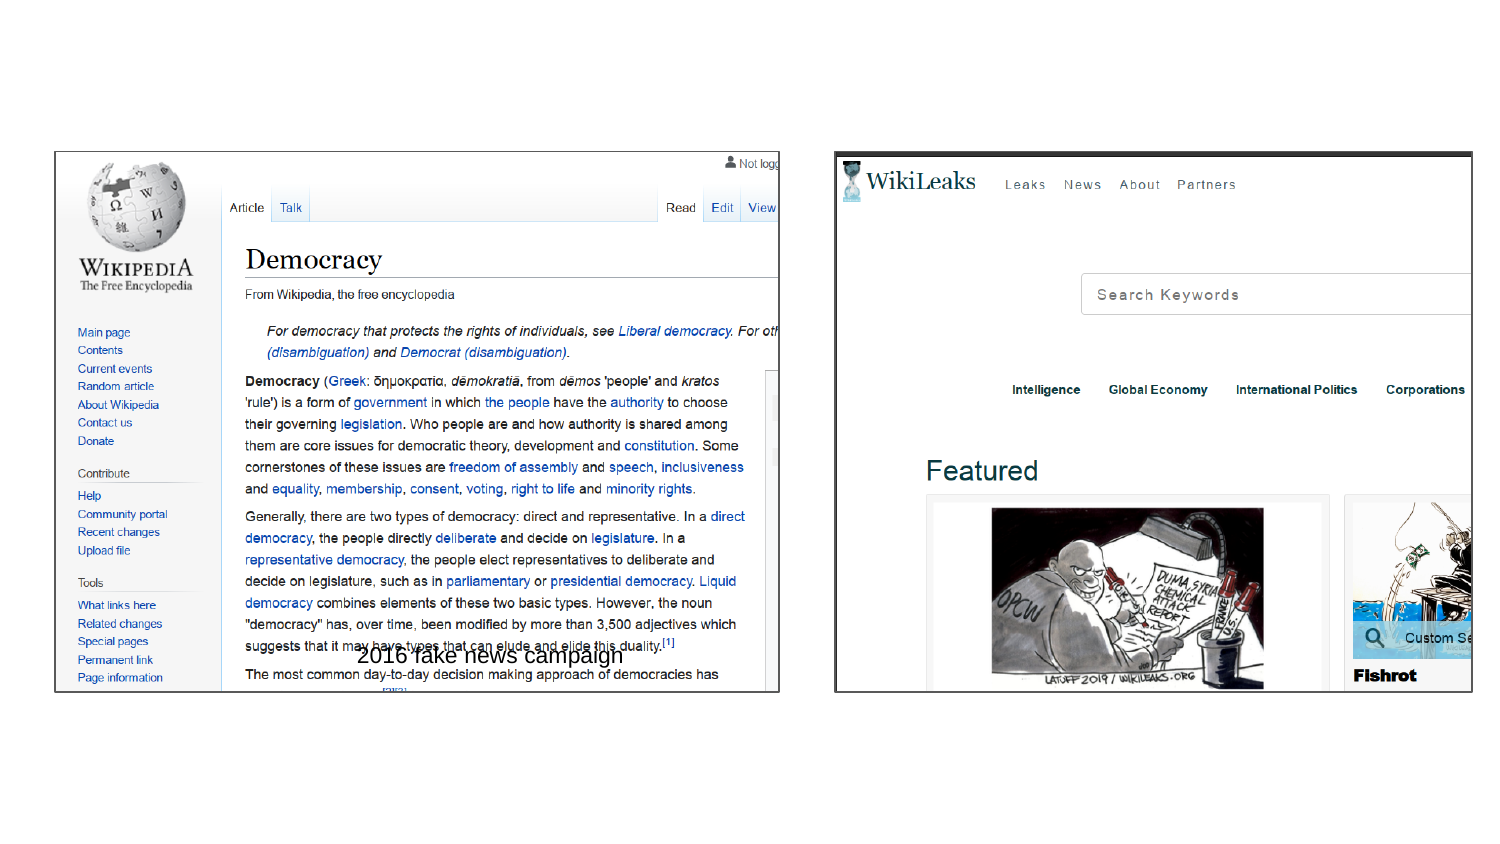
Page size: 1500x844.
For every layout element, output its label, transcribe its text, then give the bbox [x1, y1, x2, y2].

picture [835, 152, 1472, 692]
text_box 2016 fake news campaign [341, 625, 793, 692]
picture [55, 152, 779, 692]
